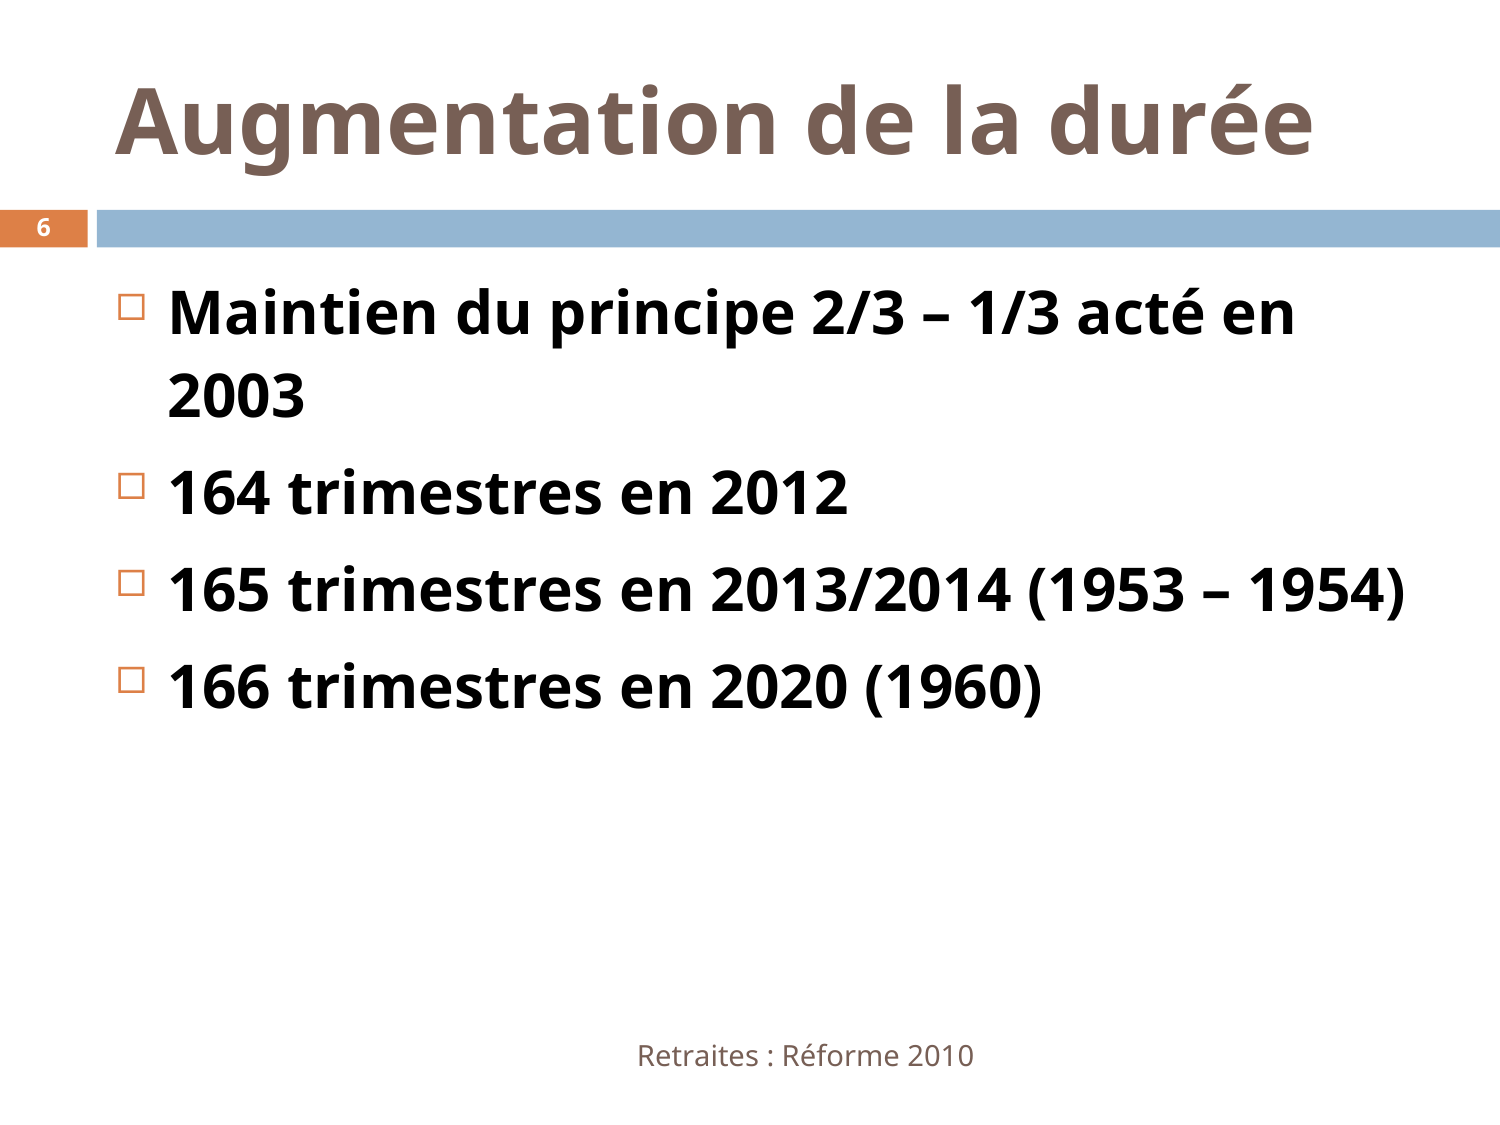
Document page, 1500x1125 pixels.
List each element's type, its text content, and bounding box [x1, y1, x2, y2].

title Augmentation de la durée [100, 37, 1438, 201]
text_box Retraites : Réforme 2010 [99, 1025, 990, 1085]
text_box <numéro> [0, 208, 88, 249]
list Maintien du principe 2/3 – 1/3 acté en 2003 164 trimestres en 2012 165 trimestres en 2013/2014 (1953 – 1954) 166 trimestres en 2020 (1960) [100, 262, 1438, 1001]
